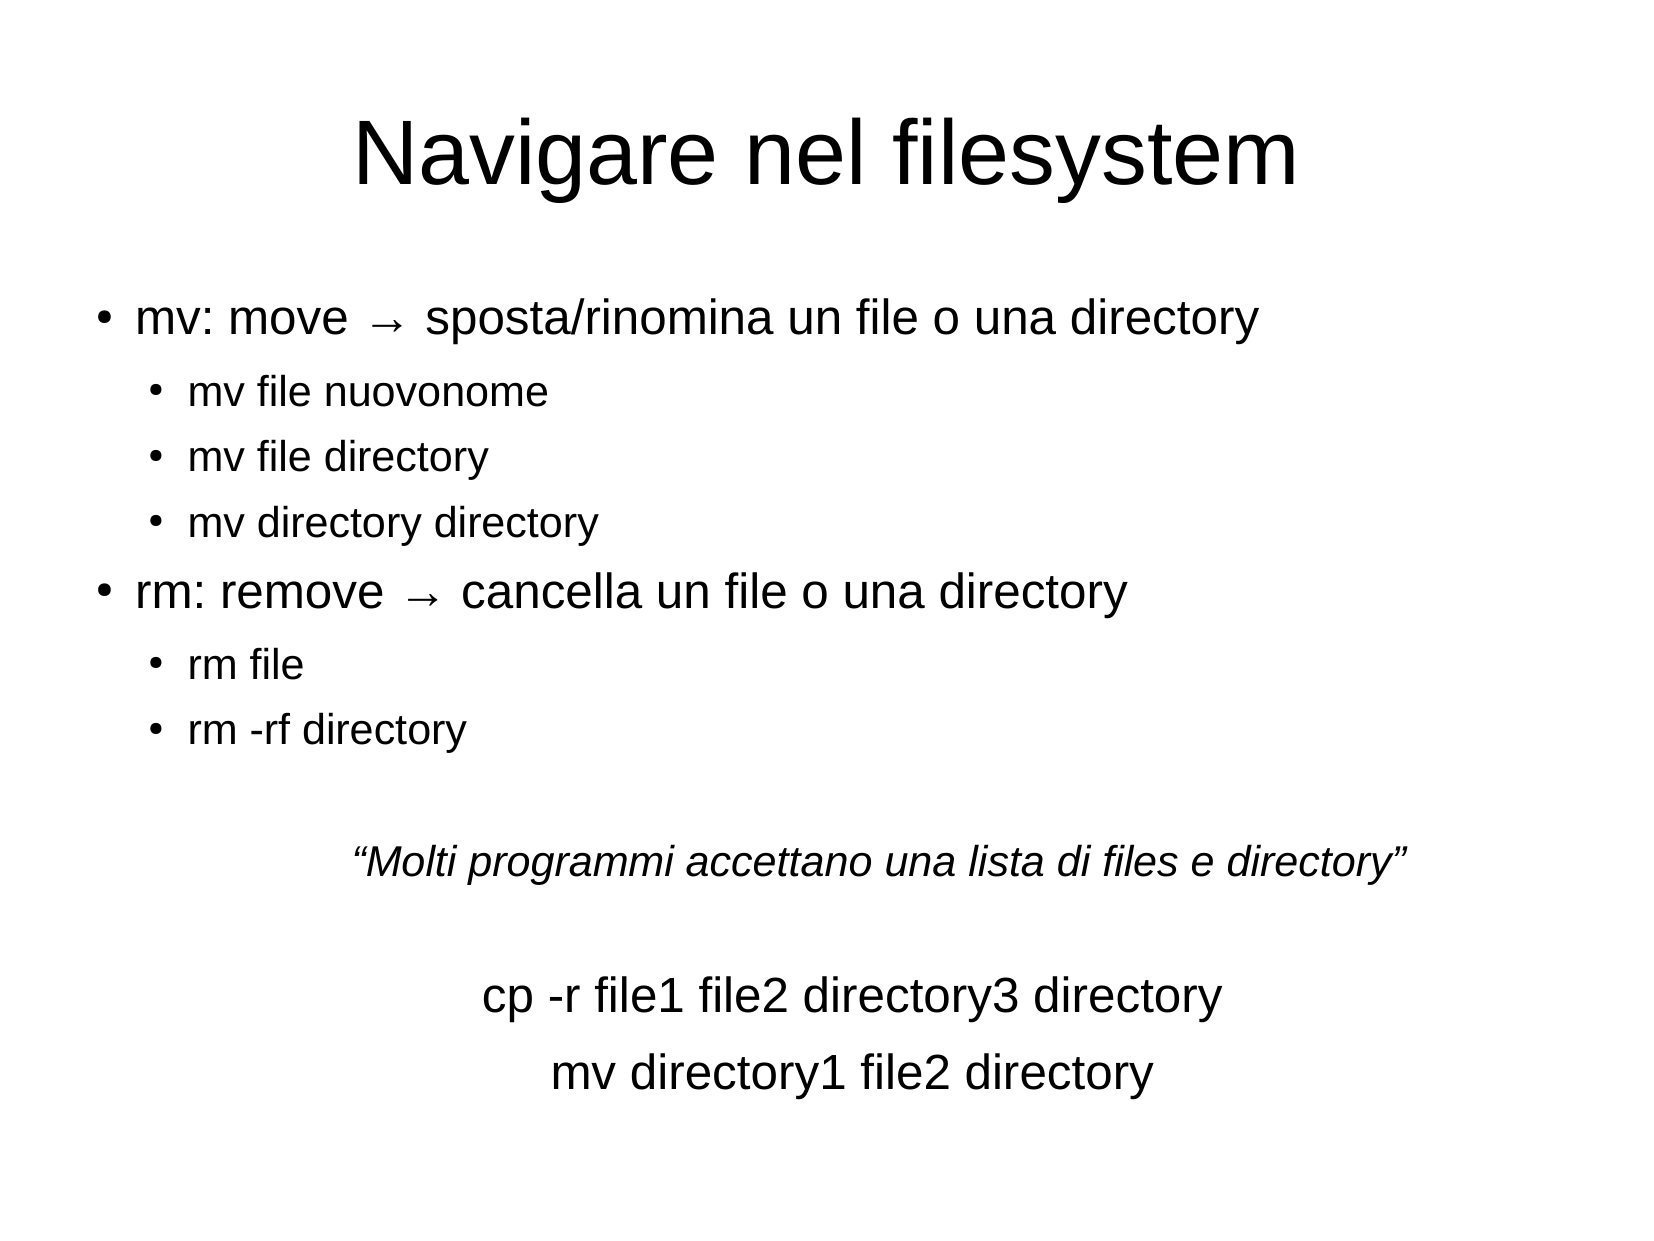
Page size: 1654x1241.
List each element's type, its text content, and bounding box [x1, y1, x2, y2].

title Navigare nel filesystem [82, 56, 1571, 250]
list mv: move → sposta/rinomina un file o una directory mv file nuovonome mv file directory mv directory directory rm: remove → cancella un file o una directory rm file rm -rf directory “Molti programmi accettano una lista di files e directory” cp -r file1 file2 directory3 directory mv directory1 file2 directory [82, 290, 1571, 1109]
